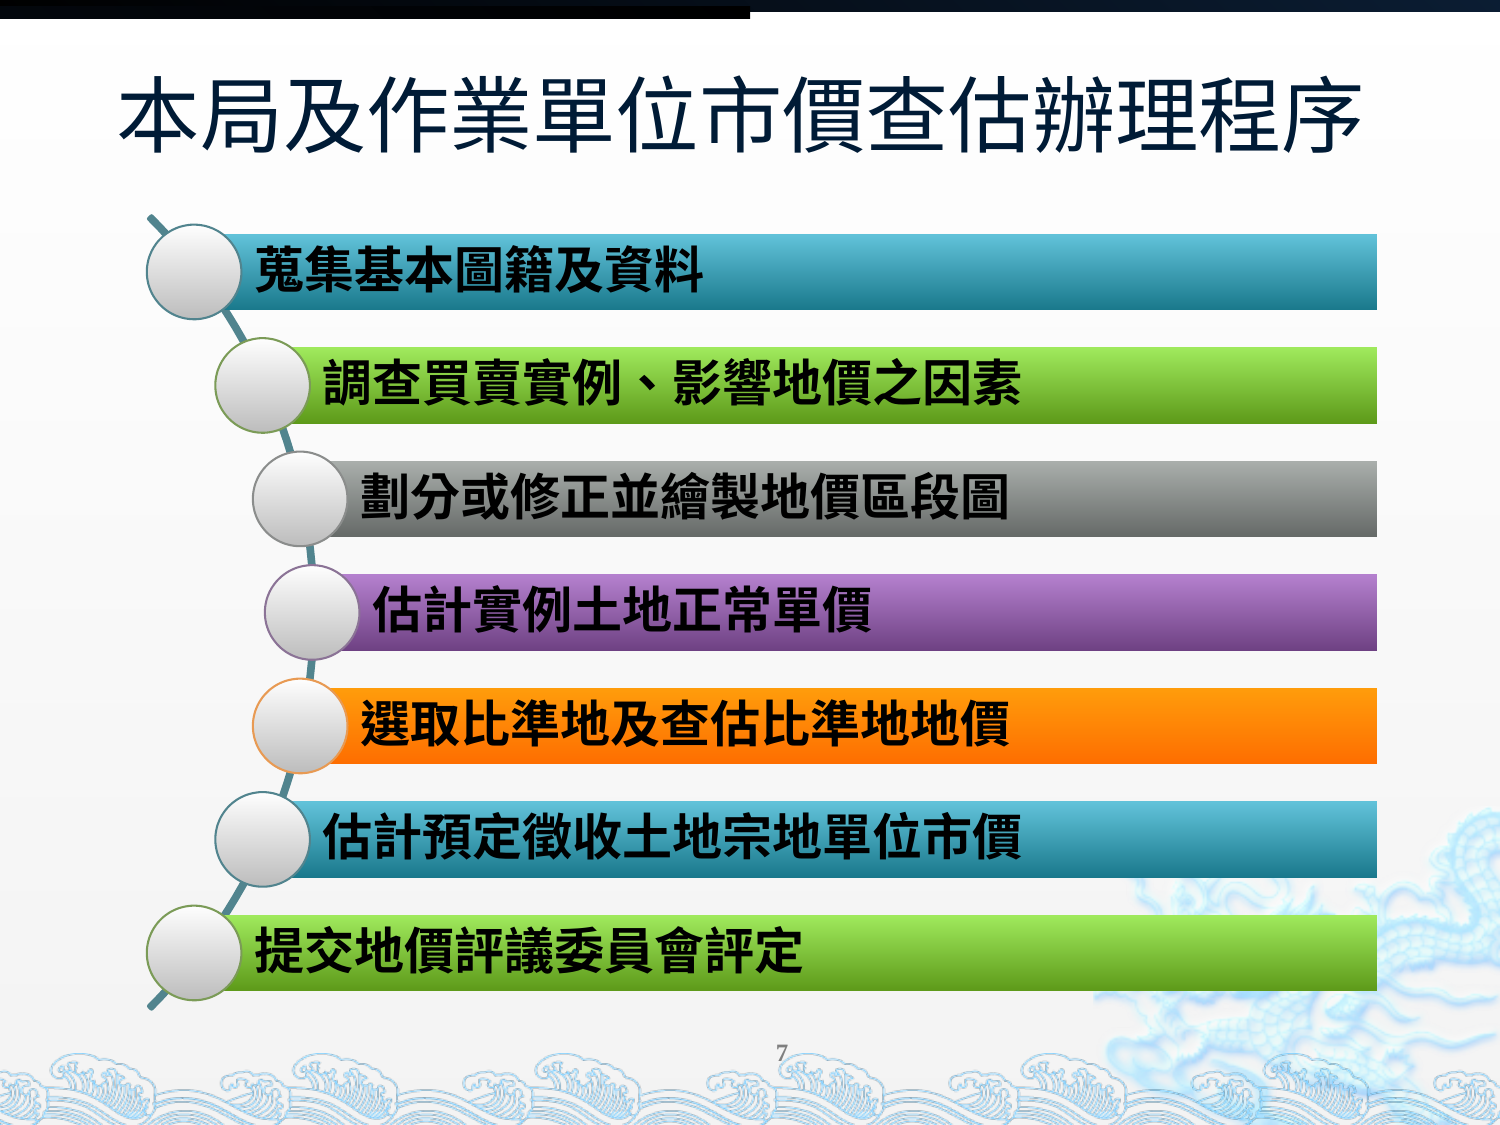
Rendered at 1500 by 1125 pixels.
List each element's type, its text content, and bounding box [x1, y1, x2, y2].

text_box 估計實例土地正常單價 [341, 574, 1377, 651]
text_box 選取比準地及查估比準地地價 [330, 688, 1377, 764]
text_box [264, 565, 360, 660]
text_box [146, 224, 242, 320]
text_box 調查買賣實例、影響地價之因素 [292, 347, 1377, 424]
text_box 7 [710, 1029, 854, 1074]
text_box [215, 792, 310, 887]
text_box 蒐集基本圖籍及資料 [224, 234, 1377, 310]
text_box 提交地價評議委員會評定 [224, 915, 1377, 991]
text_box 本局及作業單位市價查估辦理程序 [41, 55, 1423, 170]
text_box 估計預定徵收土地宗地單位市價 [292, 801, 1377, 878]
text_box [215, 338, 310, 433]
text_box [252, 678, 348, 774]
text_box 劃分或修正並繪製地價區段圖 [330, 461, 1377, 537]
text_box [146, 905, 242, 1001]
text_box [252, 451, 348, 547]
